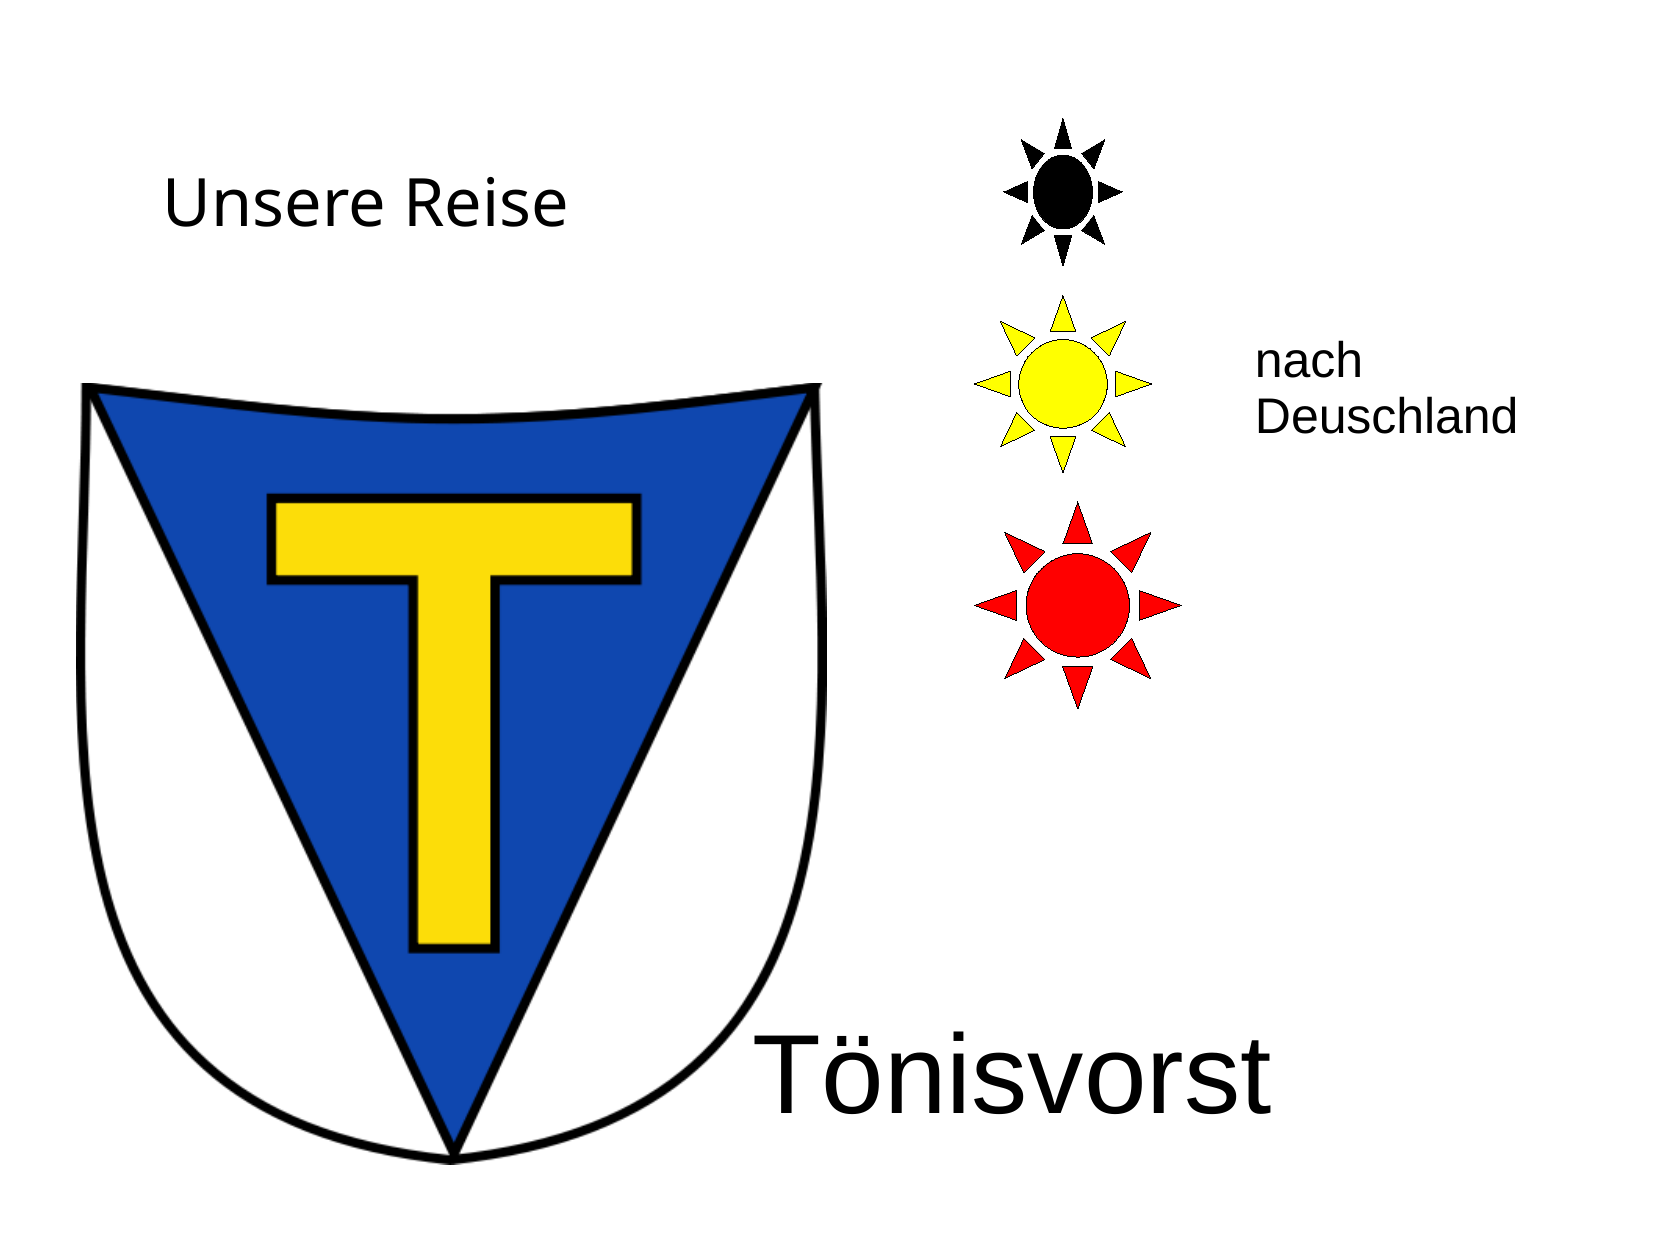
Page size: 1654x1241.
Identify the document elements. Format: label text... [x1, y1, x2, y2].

text_box [974, 371, 1011, 397]
text_box [1000, 321, 1035, 356]
text_box [1026, 553, 1130, 658]
text_box [1003, 181, 1028, 203]
text_box [1018, 339, 1108, 429]
text_box Tönisvorst [738, 1003, 1359, 1145]
text_box [1139, 590, 1182, 621]
text_box [1062, 501, 1093, 544]
text_box [1004, 532, 1045, 573]
text_box [1110, 638, 1151, 679]
text_box [1062, 666, 1093, 709]
text_box nach Deuschland [1240, 324, 1536, 452]
text_box [1115, 371, 1152, 397]
text_box [1054, 118, 1072, 149]
text_box [1091, 412, 1126, 447]
text_box [1004, 638, 1045, 679]
text_box [1098, 181, 1123, 203]
text_box [1081, 215, 1105, 245]
text_box [974, 590, 1017, 621]
text_box [1050, 436, 1076, 473]
text_box [1021, 215, 1045, 245]
text_box [1050, 295, 1076, 332]
text_box [1081, 139, 1105, 169]
text_box [1110, 532, 1151, 573]
picture [76, 383, 827, 1166]
text_box [1091, 321, 1126, 356]
text_box [1054, 235, 1072, 266]
text_box [1000, 412, 1035, 447]
text_box [1021, 139, 1045, 169]
text_box Unsere Reise [147, 147, 621, 256]
text_box [1033, 155, 1093, 229]
